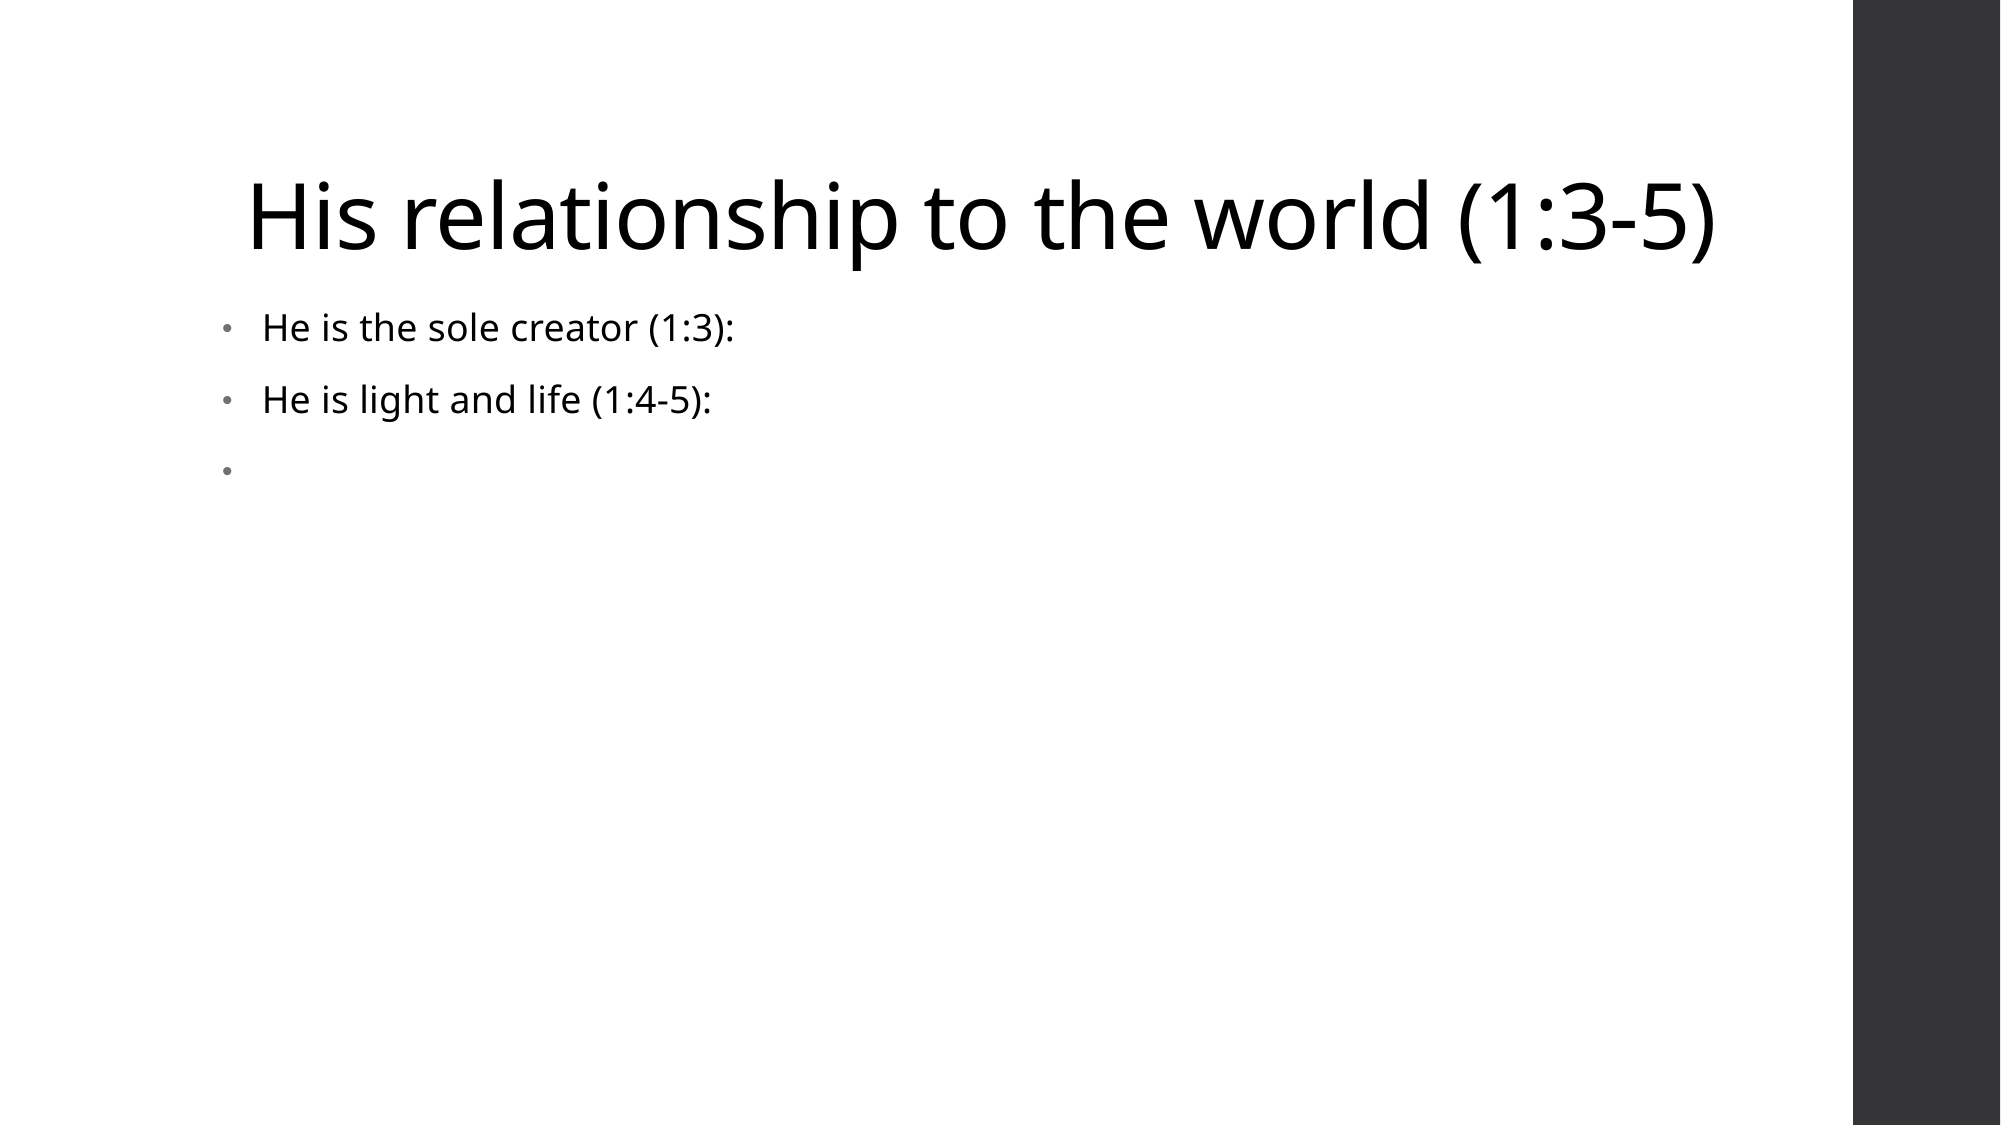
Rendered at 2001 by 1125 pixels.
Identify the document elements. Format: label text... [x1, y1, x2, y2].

title His relationship to the world (1:3-5) [206, 60, 1797, 278]
list He is the sole creator (1:3): He is light and life (1:4-5): [206, 299, 1617, 1014]
